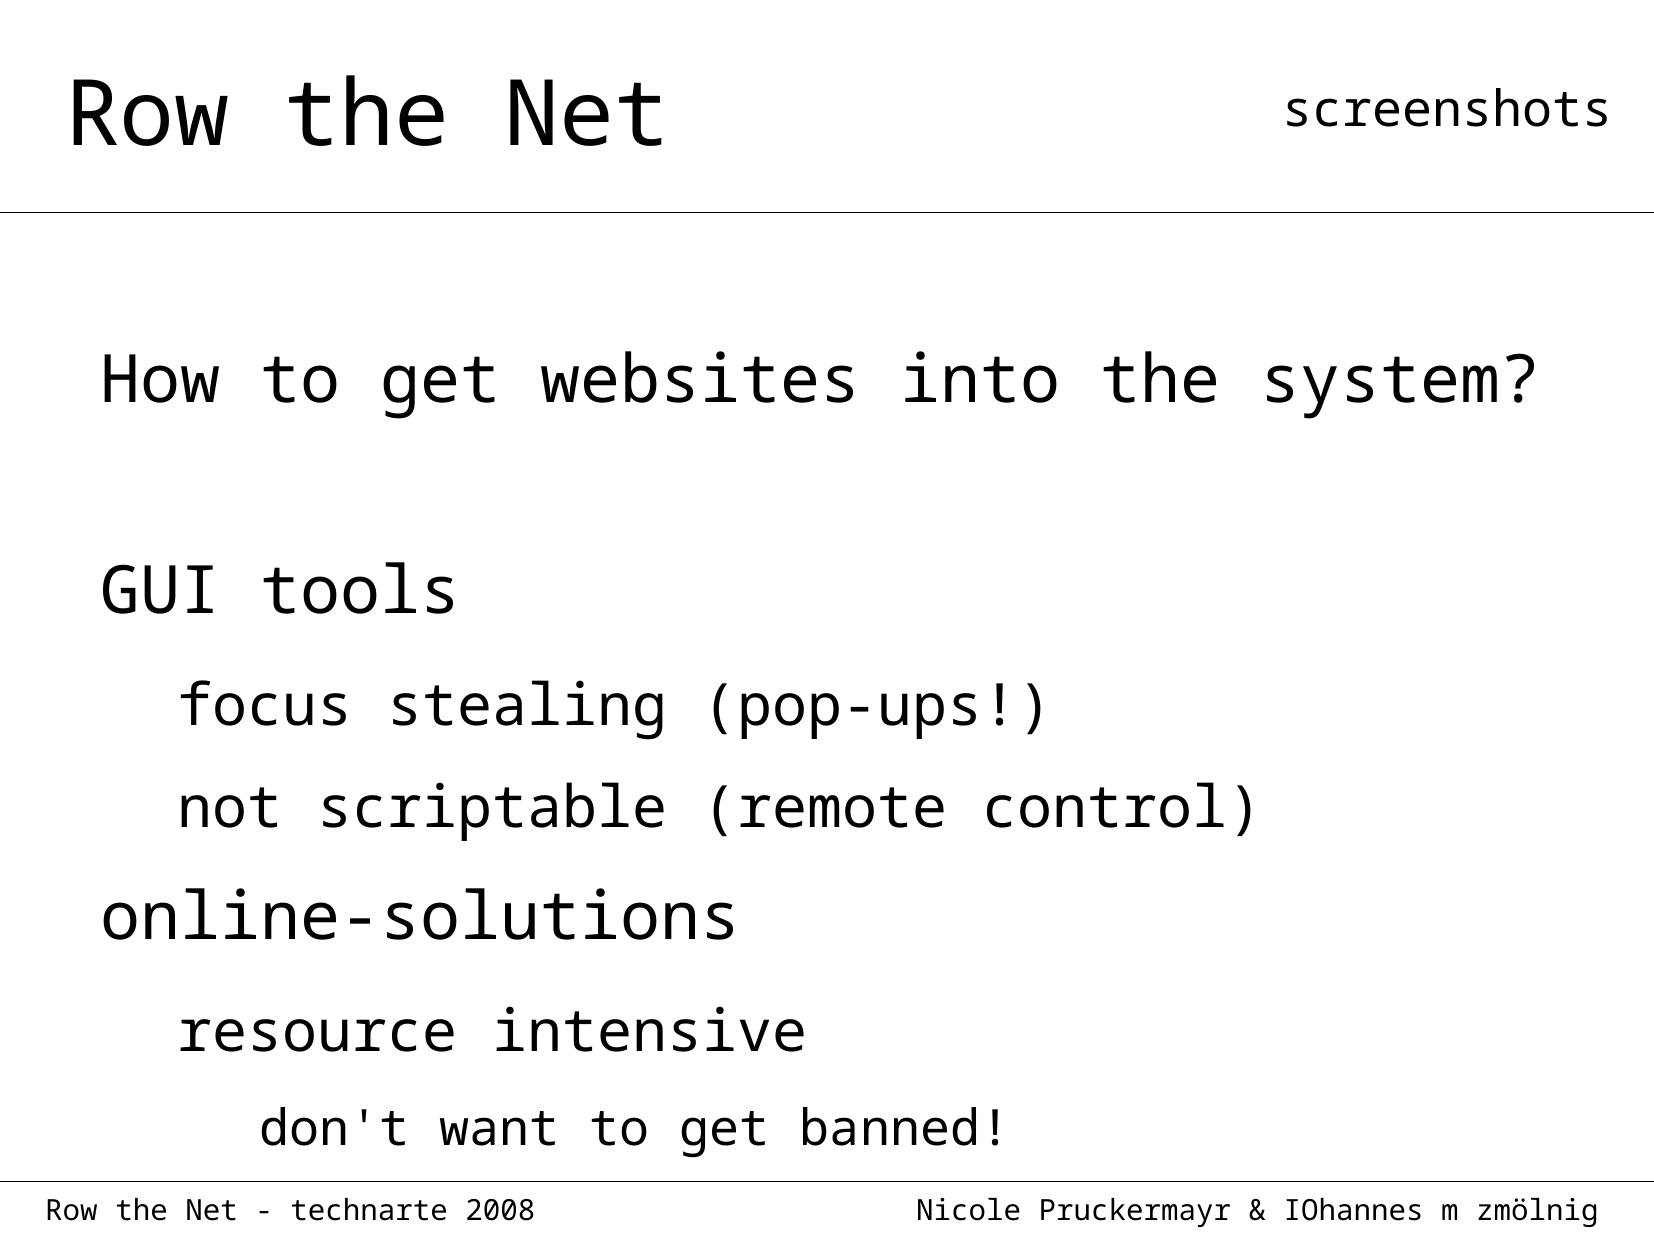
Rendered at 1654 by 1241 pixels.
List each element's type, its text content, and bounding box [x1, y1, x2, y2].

list How to get websites into the system? GUI tools focus stealing (pop-ups!) not scriptable (remote control) online-solutions resource intensive don't want to get banned! [82, 331, 1571, 1136]
title screenshots [750, 78, 1613, 137]
